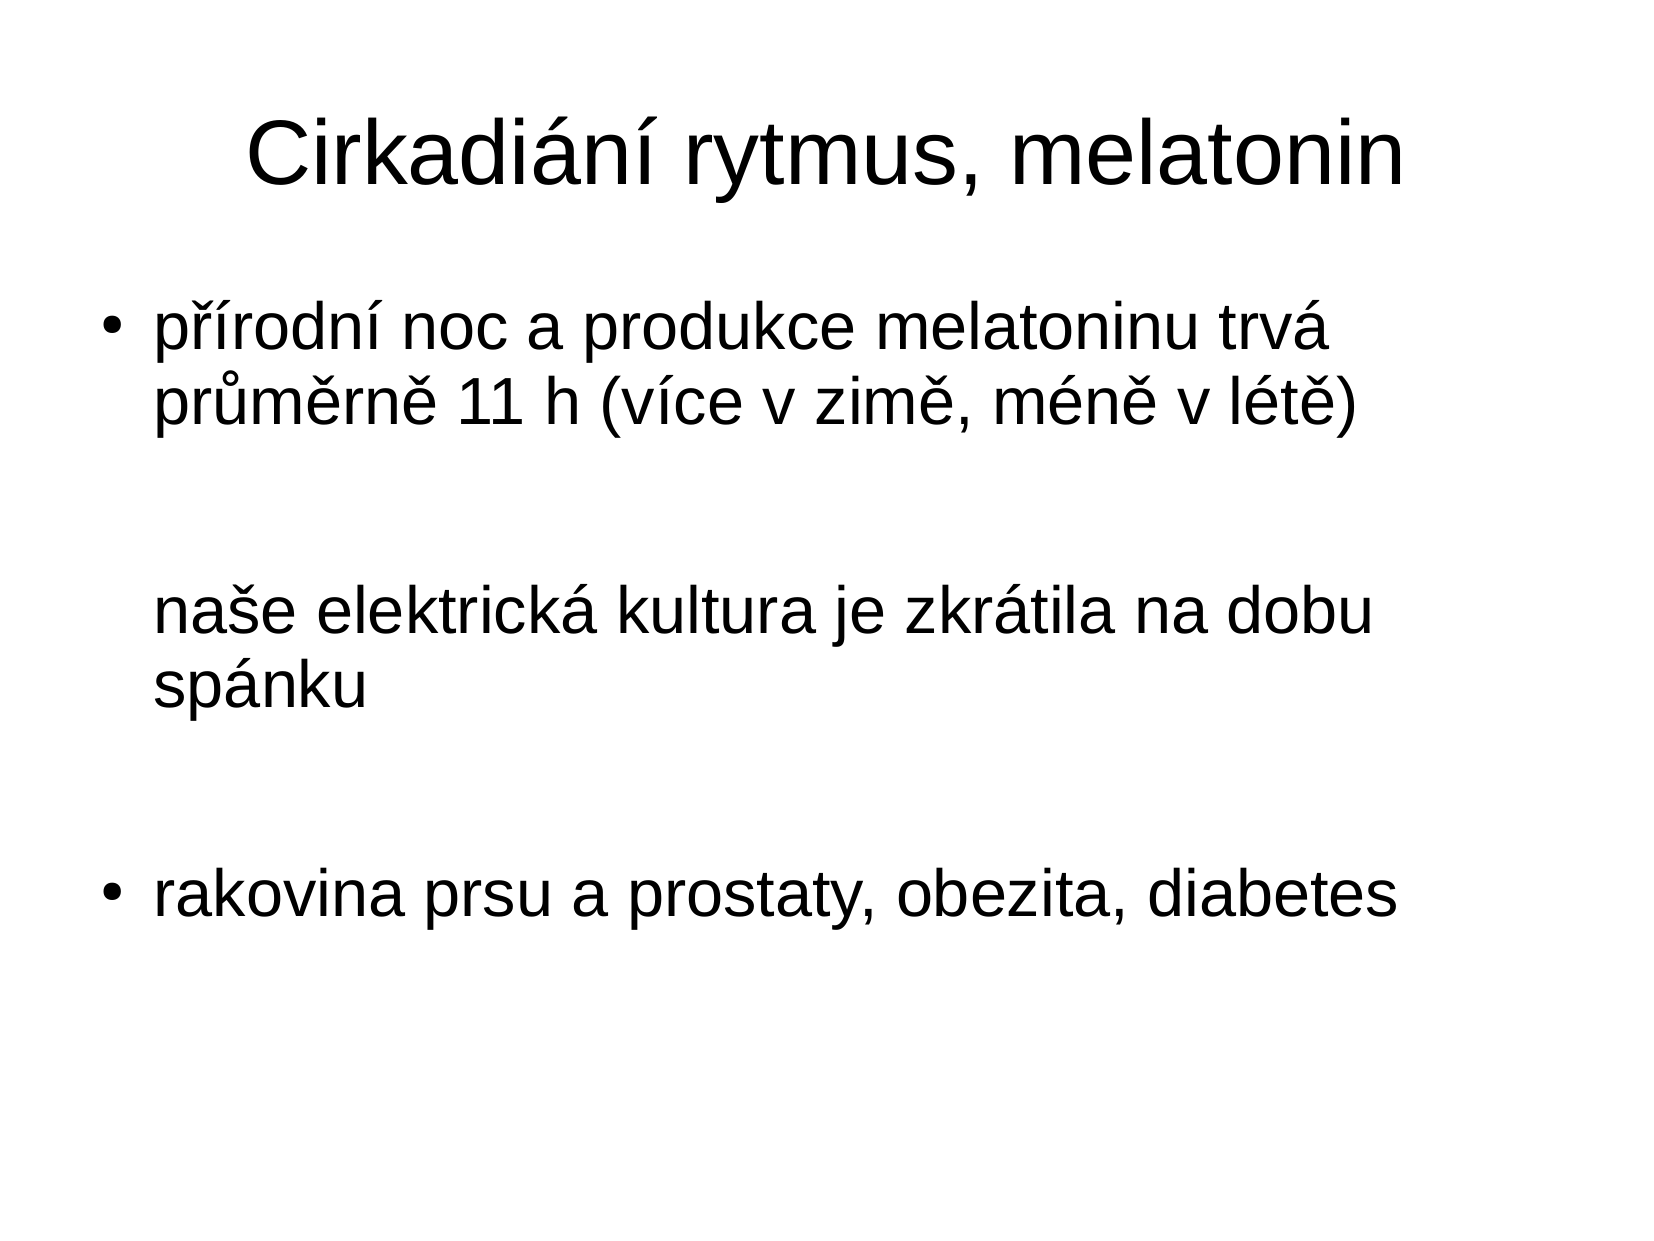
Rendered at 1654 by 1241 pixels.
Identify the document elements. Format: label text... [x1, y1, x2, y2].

title Cirkadiání rytmus, melatonin [82, 23, 1571, 283]
list přírodní noc a produkce melatoninu trvá průměrně 11 h (více v zimě, méně v létě) naše elektrická kultura je zkrátila na dobu spánku rakovina prsu a prostaty, obezita, diabetes [82, 289, 1571, 1108]
